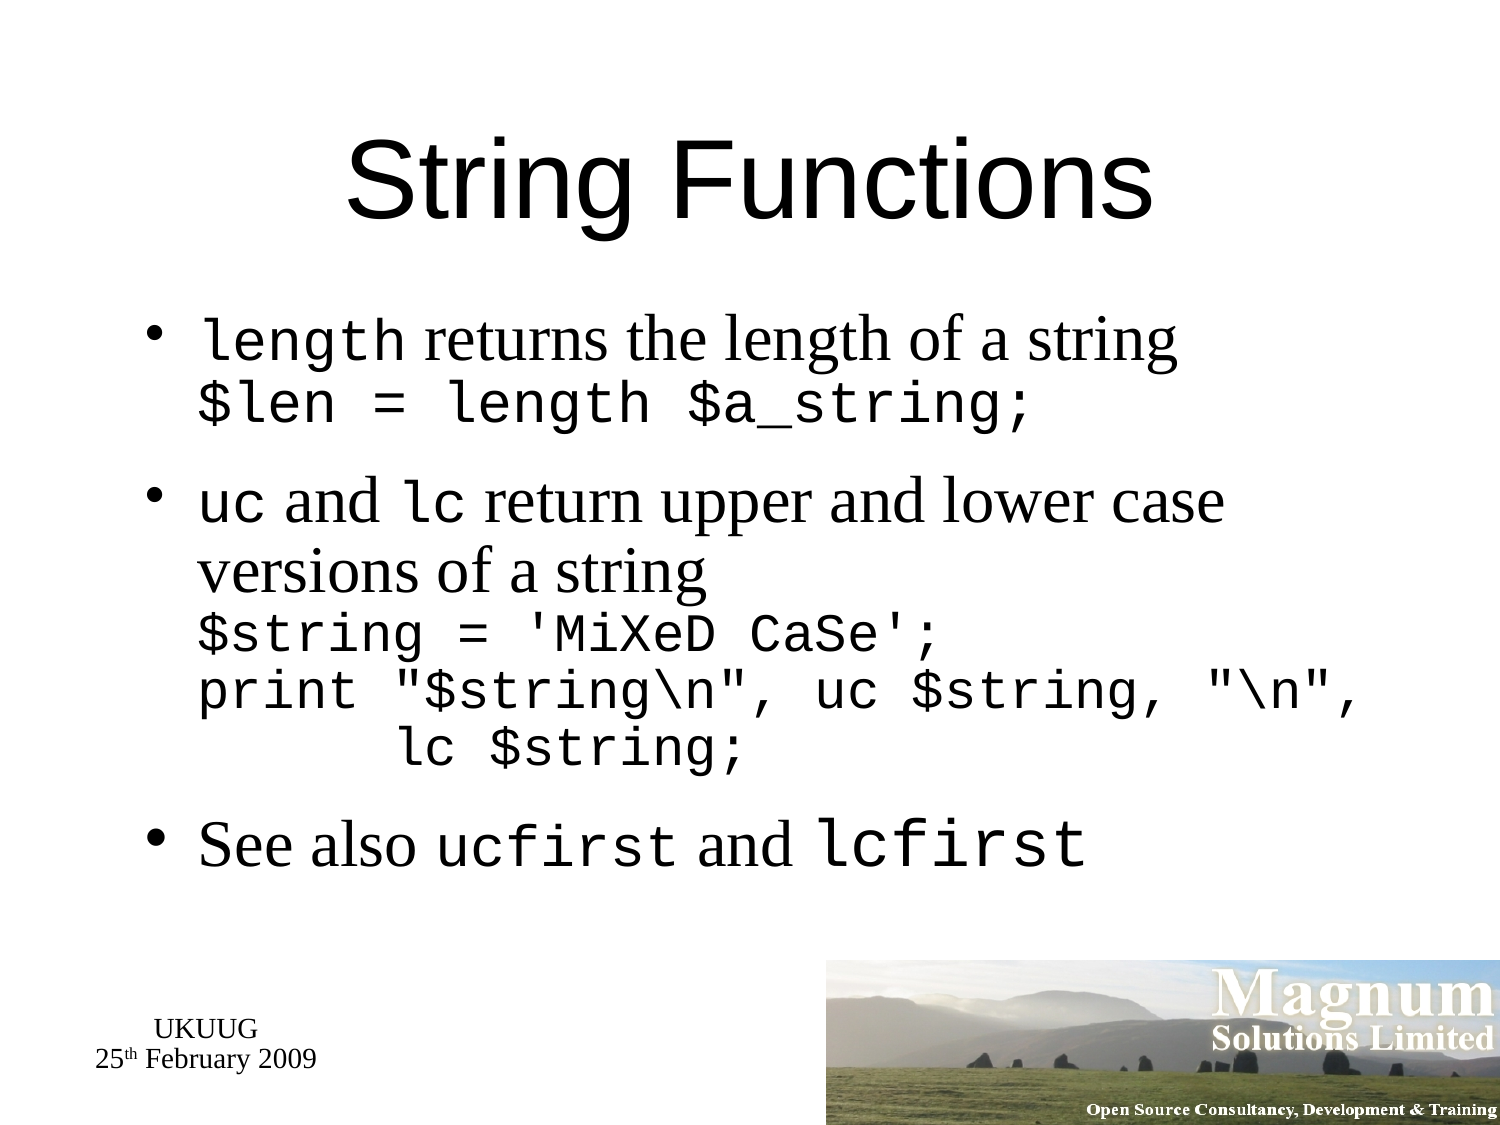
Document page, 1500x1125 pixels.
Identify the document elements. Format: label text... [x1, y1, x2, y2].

picture [826, 960, 1500, 1125]
title String Functions [112, 62, 1388, 250]
list length returns the length of a string $len = length $a_string; uc and lc return upper and lower case versions of a string $string = 'MiXeD CaSe'; print "$string\n", uc $string, "\n", lc $string; See also ucfirst and lcfirst [112, 295, 1388, 1013]
